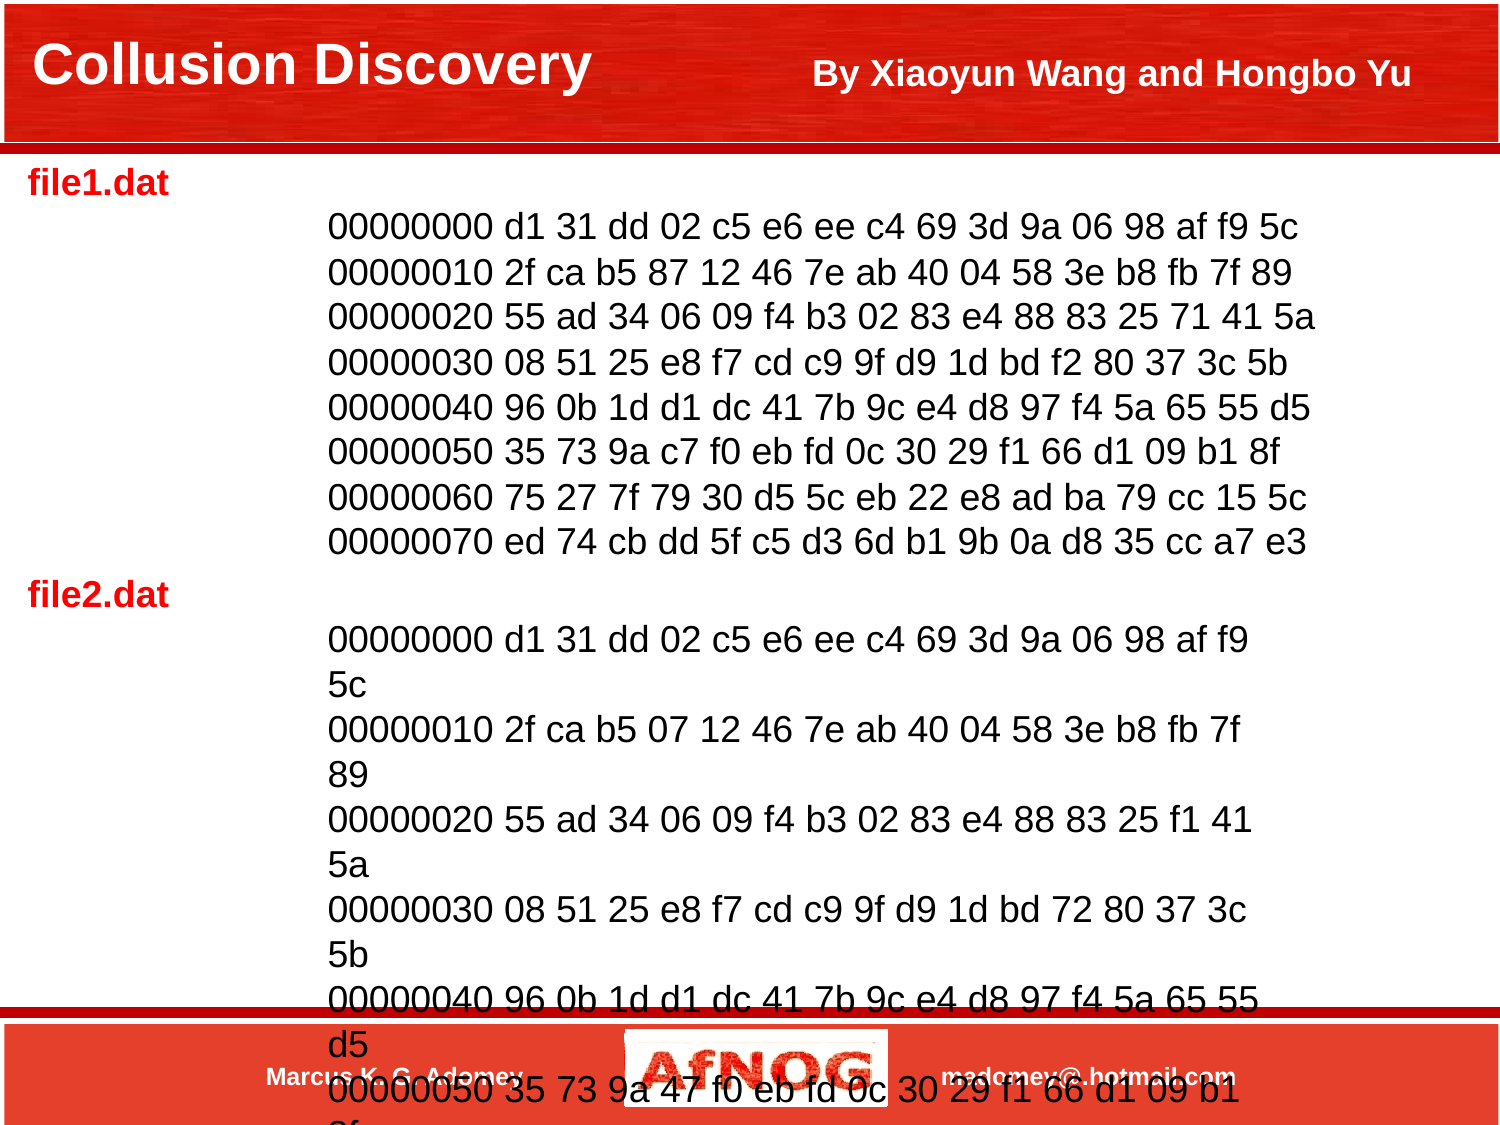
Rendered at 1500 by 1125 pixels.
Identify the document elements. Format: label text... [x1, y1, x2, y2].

text_box file1.dat 00000000 d1 31 dd 02 c5 e6 ee c4 69 3d 9a 06 98 af f9 5c 00000010 2f ca b5 87 12 46 7e ab 40 04 58 3e b8 fb 7f 89 00000020 55 ad 34 06 09 f4 b3 02 83 e4 88 83 25 71 41 5a 00000030 08 51 25 e8 f7 cd c9 9f d9 1d bd f2 80 37 3c 5b 00000040 96 0b 1d d1 dc 41 7b 9c e4 d8 97 f4 5a 65 55 d5 00000050 35 73 9a c7 f0 eb fd 0c 30 29 f1 66 d1 09 b1 8f 00000060 75 27 7f 79 30 d5 5c eb 22 e8 ad ba 79 cc 15 5c 00000070 ed 74 cb dd 5f c5 d3 6d b1 9b 0a d8 35 cc a7 e3 [12, 149, 1388, 575]
text_box Collusion Discovery [17, 19, 999, 105]
text_box file2.dat 00000000 d1 31 dd 02 c5 e6 ee c4 69 3d 9a 06 98 af f9 5c 00000010 2f ca b5 07 12 46 7e ab 40 04 58 3e b8 fb 7f 89 00000020 55 ad 34 06 09 f4 b3 02 83 e4 88 83 25 f1 41 5a 00000030 08 51 25 e8 f7 cd c9 9f d9 1d bd 72 80 37 3c 5b 00000040 96 0b 1d d1 dc 41 7b 9c e4 d8 97 f4 5a 65 55 d5 00000050 35 73 9a 47 f0 eb fd 0c 30 29 f1 66 d1 09 b1 8f 00000060 75 27 7f 79 30 d5 5c eb 22 e8 ad ba 79 4c 15 5c 00000070 ed 74 cb dd 5f c5 d3 6d b1 9b 0a 58 35 cc a7 e3 [12, 562, 1289, 987]
text_box By Xiaoyun Wang and Hongbo Yu [797, 41, 1447, 102]
